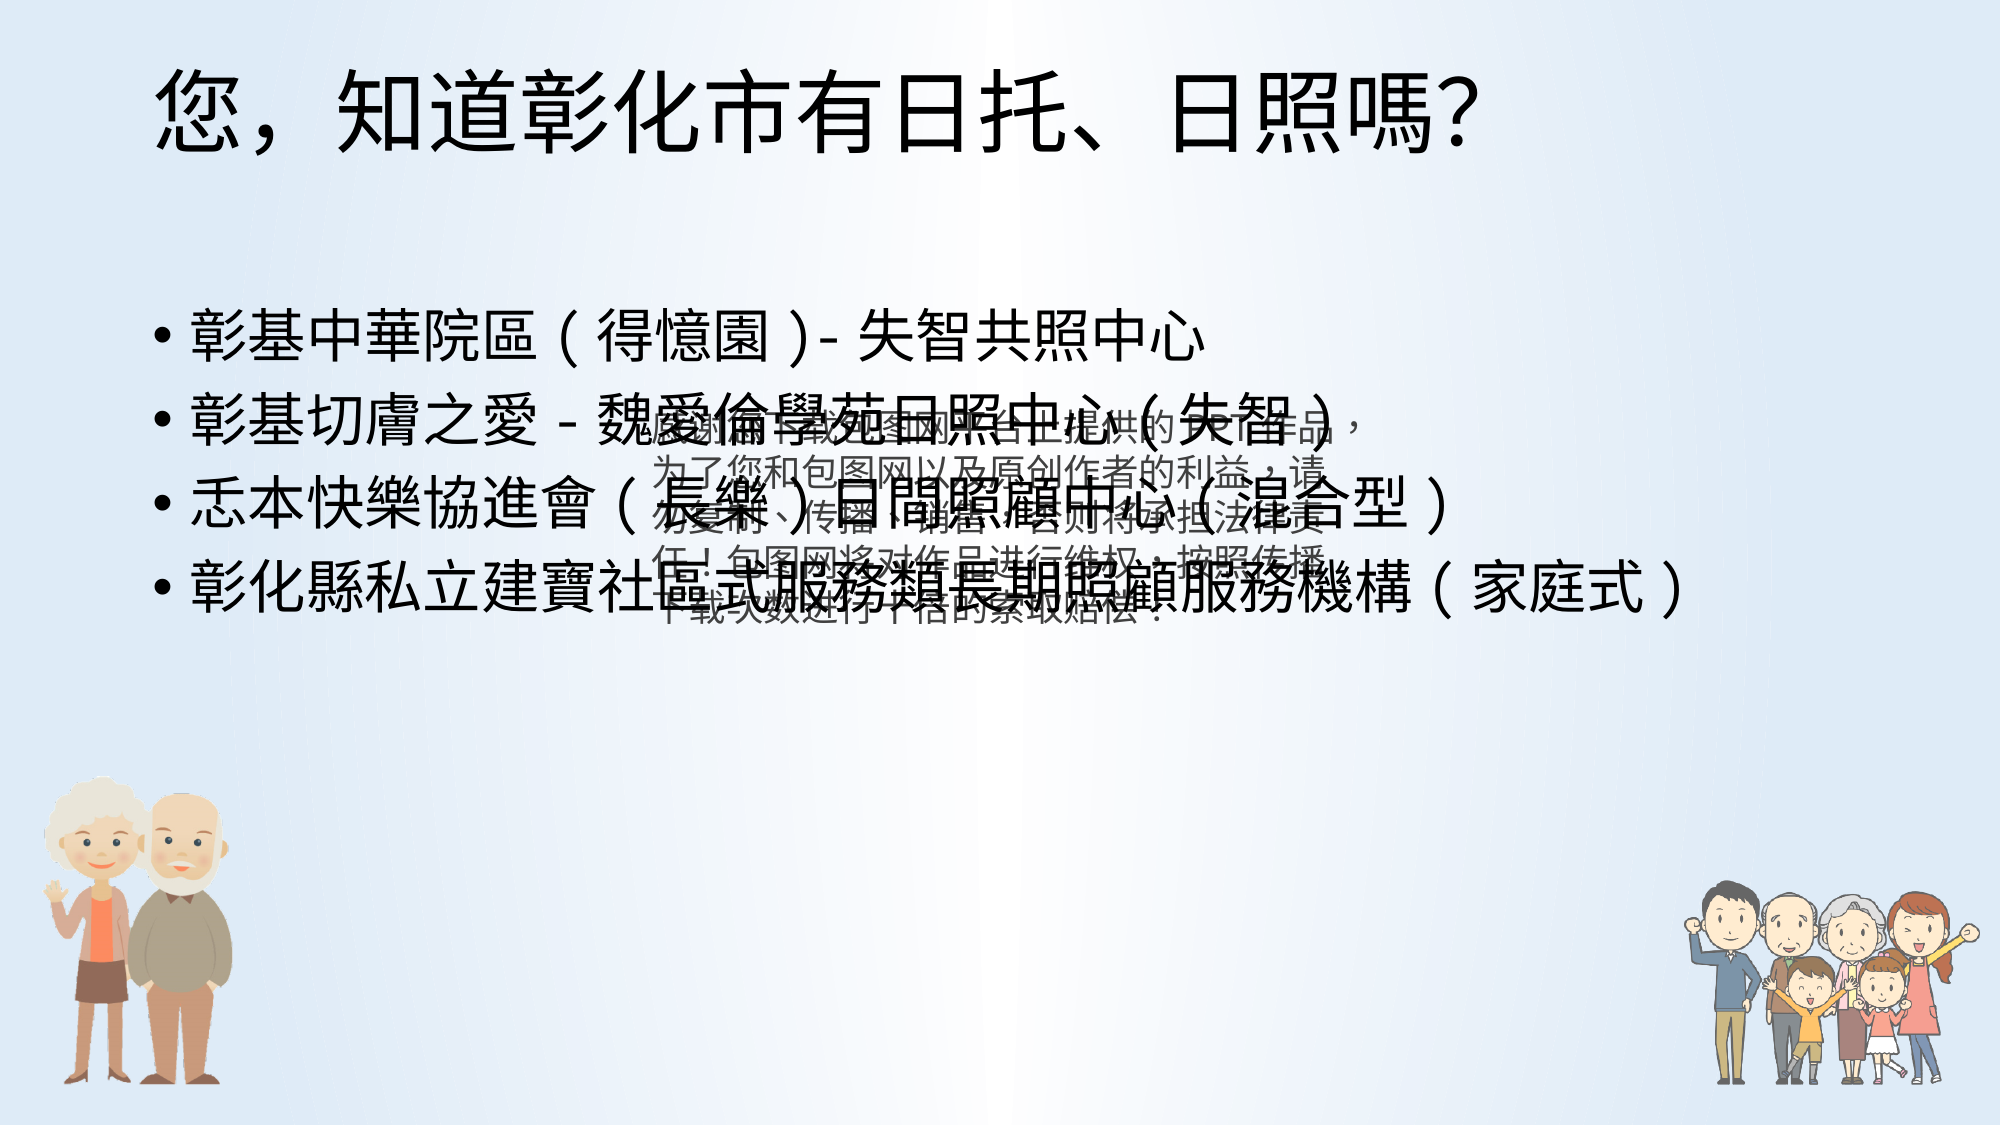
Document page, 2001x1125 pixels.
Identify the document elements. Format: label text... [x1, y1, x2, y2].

title 您，知道彰化市有日托、日照嗎？ [137, 59, 1863, 278]
picture [42, 776, 233, 1085]
list 彰基中華院區(得憶園)-失智共照中心 彰基切膚之愛-魏愛倫學苑日照中心(失智) 忎本快樂協進會(長樂)日間照顧中心(混合型) 彰化縣私立建寶社區式服務類長期照顧服務機構(家庭式) [137, 299, 1863, 1014]
picture [1684, 880, 1980, 1085]
